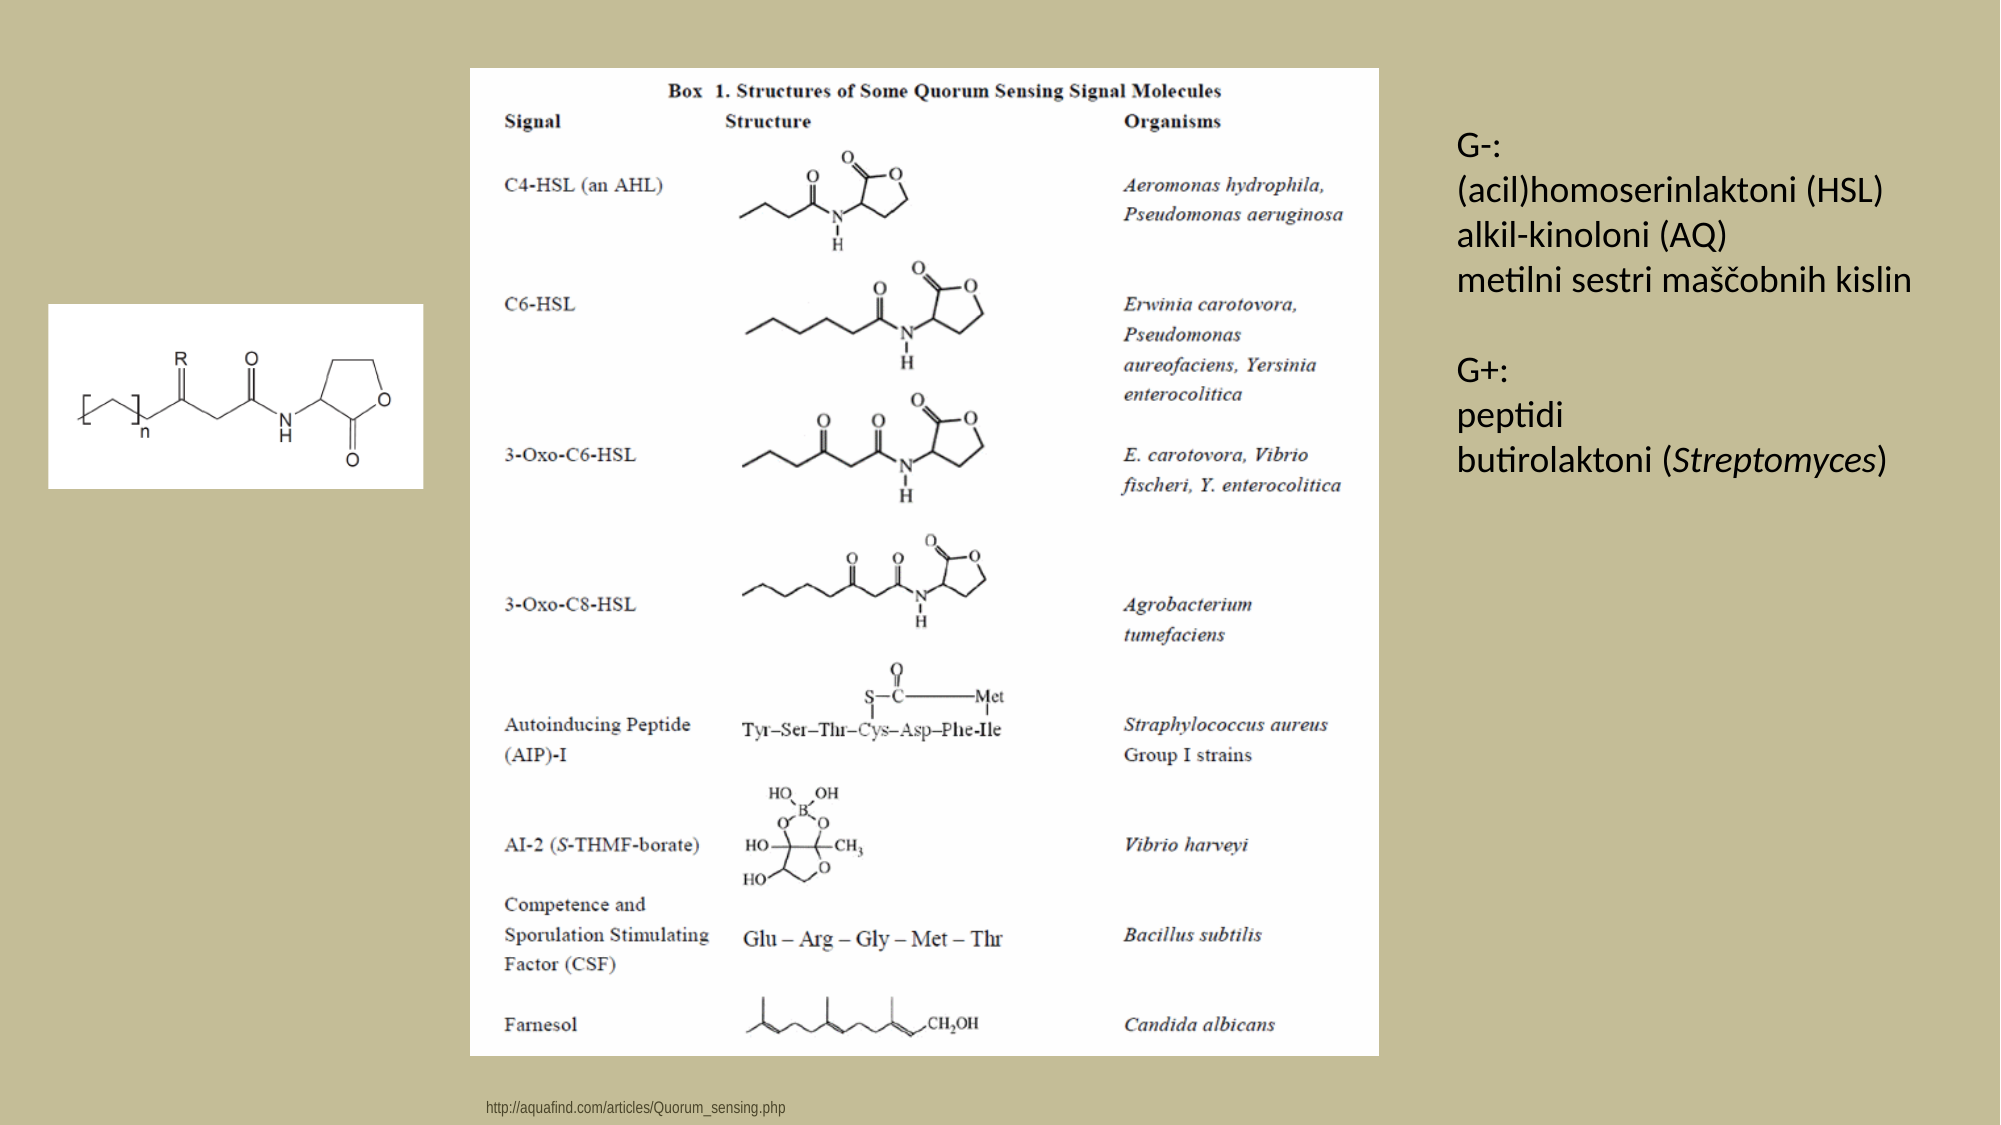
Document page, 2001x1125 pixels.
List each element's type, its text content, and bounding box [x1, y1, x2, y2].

text_box http://aquafind.com/articles/Quorum_sensing.php [471, 1089, 802, 1125]
picture [470, 68, 1379, 1056]
text_box G-: (acil)homoserinlaktoni (HSL) alkil-kinoloni (AQ) metilni sestri maščobnih kislin G+: peptidi butirolaktoni (Streptomyces) [1441, 112, 1928, 578]
picture [48, 304, 424, 489]
